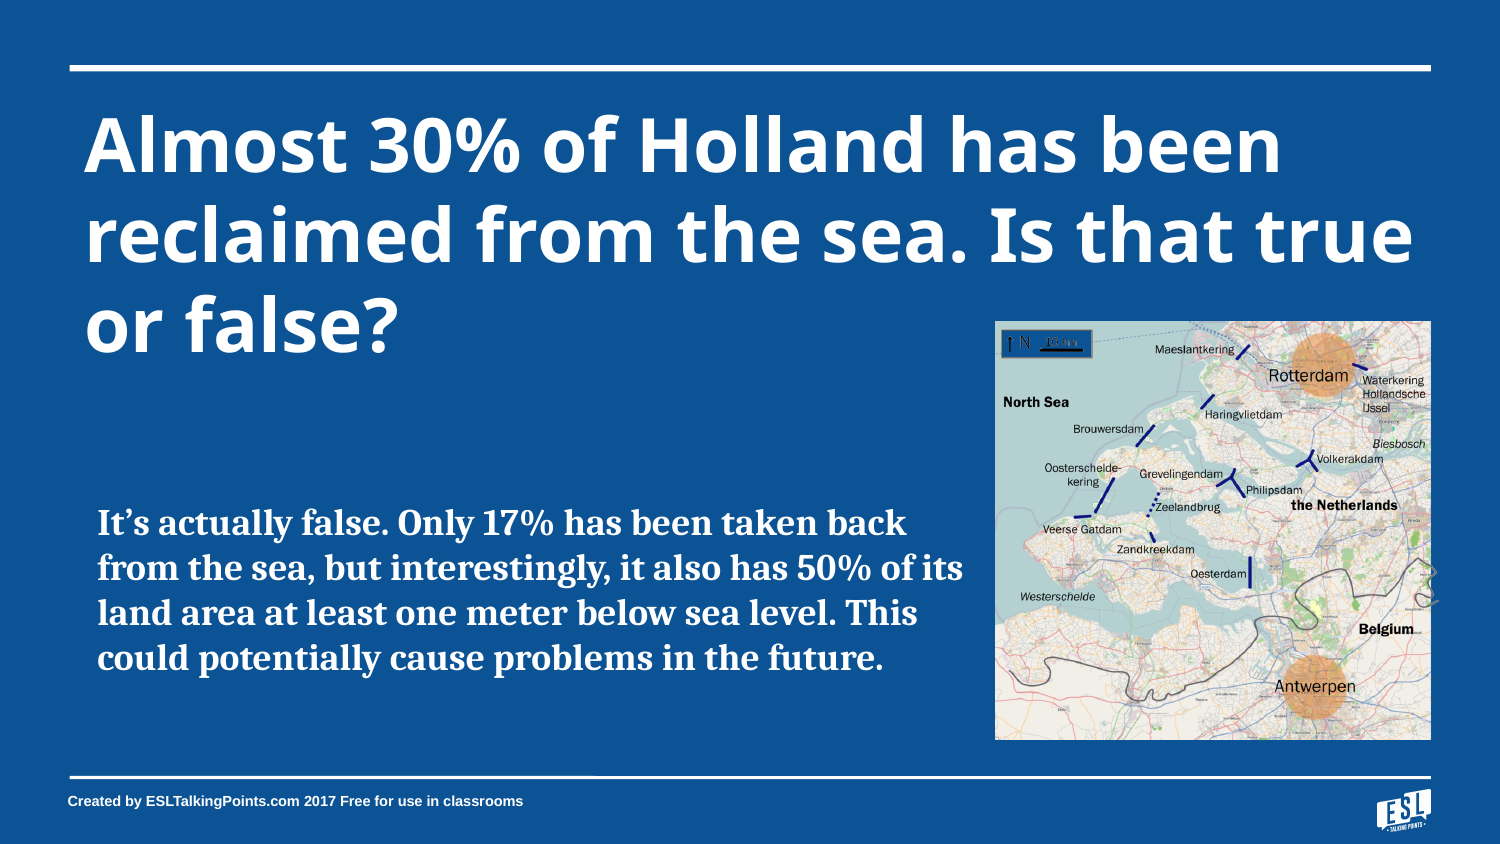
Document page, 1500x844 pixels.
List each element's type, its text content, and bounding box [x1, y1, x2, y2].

picture [995, 321, 1439, 740]
title Almost 30% of Holland has been reclaimed from the sea. Is that true or false? [69, 82, 1431, 379]
text_box Created by ESLTalkingPoints.com 2017 Free for use in classrooms [52, 779, 1070, 822]
picture [1377, 789, 1431, 832]
title It’s actually false. Only 17% has been taken back from the sea, but interestingly, it also has 50% of its land area at least one meter below sea level. This could potentially cause problems in the future. [82, 483, 989, 740]
